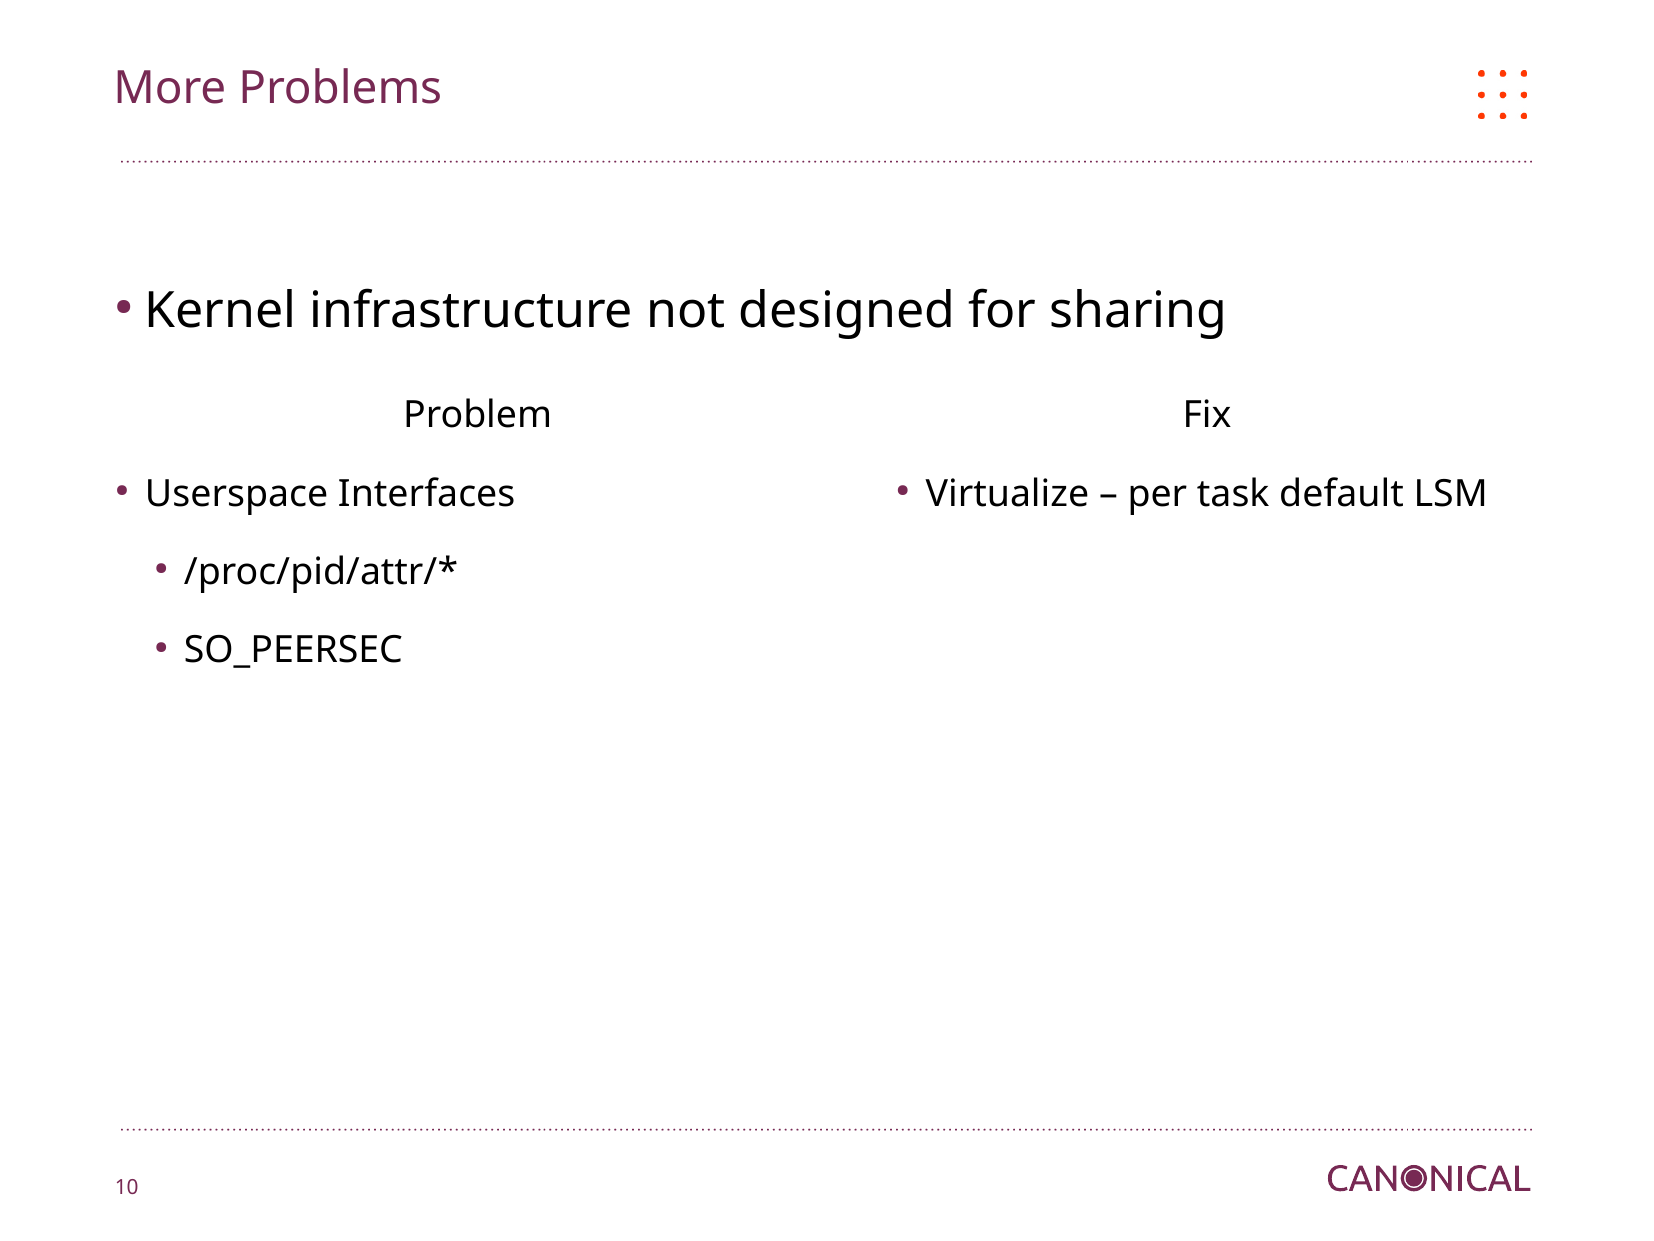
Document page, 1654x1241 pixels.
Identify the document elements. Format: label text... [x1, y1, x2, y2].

title More Problems [113, 64, 1382, 107]
list Problem Userspace Interfaces /proc/pid/attr/* SO_PEERSEC [115, 375, 811, 1092]
picture [111, 159, 1533, 166]
picture [1410, 1127, 1533, 1134]
picture [1478, 70, 1527, 119]
list Fix Virtualize – per task default LSM [844, 375, 1540, 1092]
list Kernel infrastructure not designed for sharing [115, 256, 1410, 1241]
